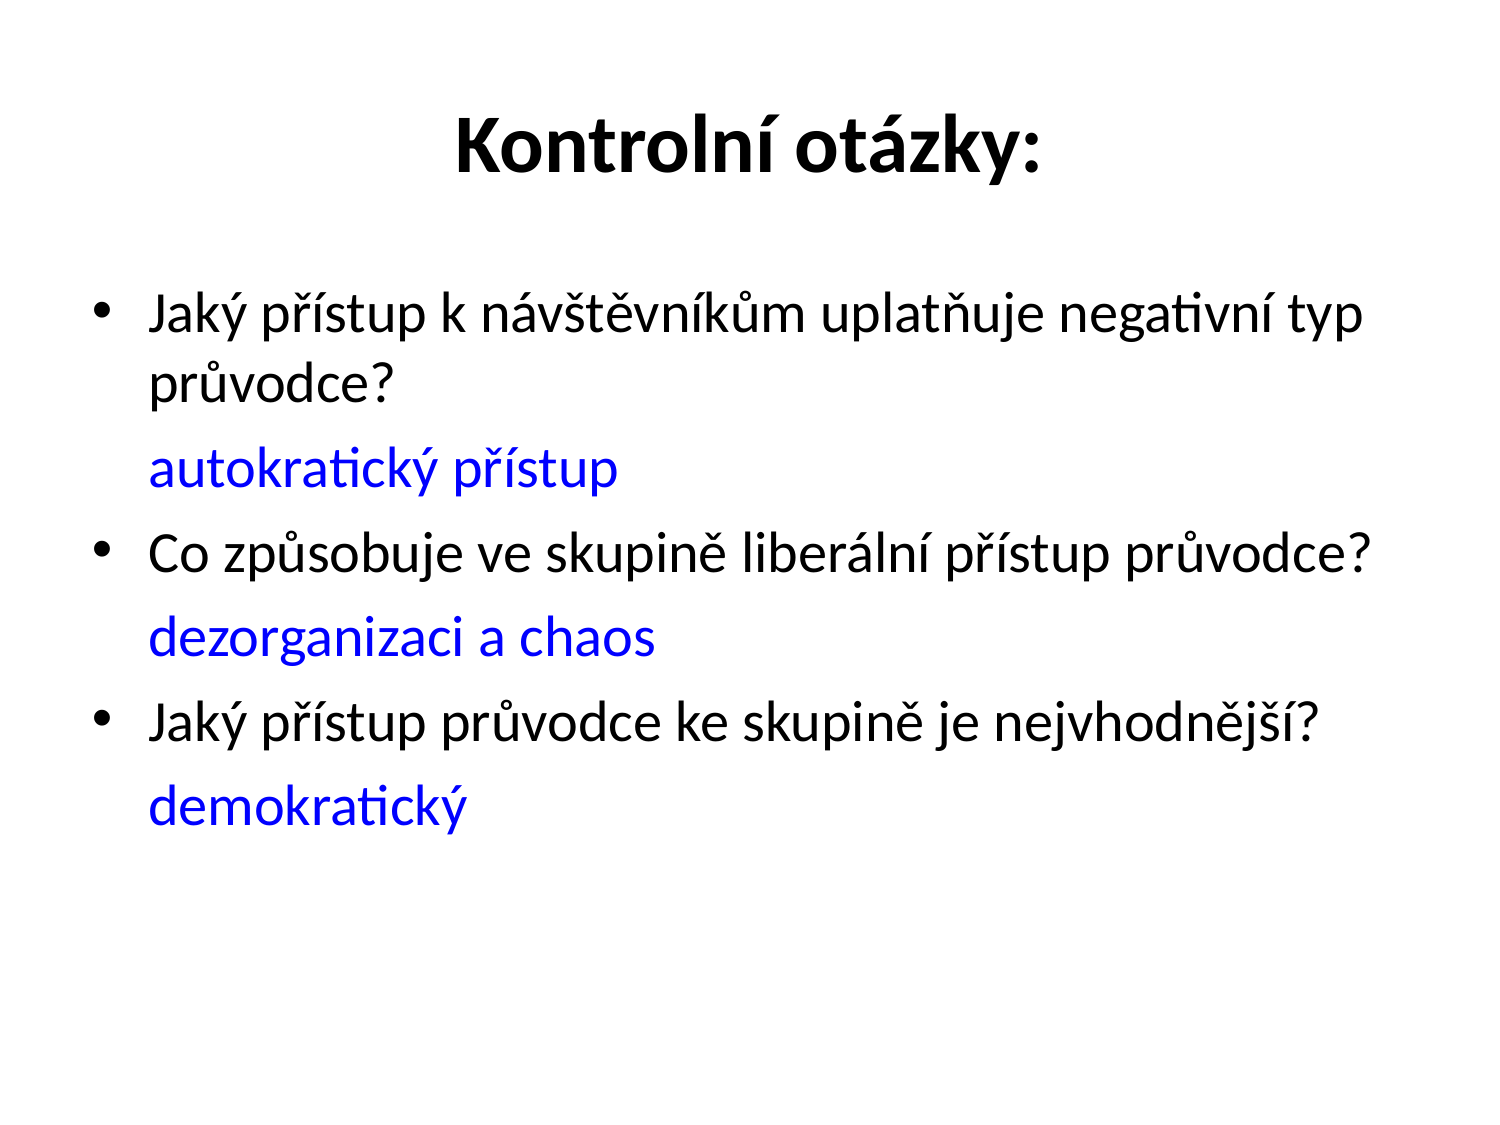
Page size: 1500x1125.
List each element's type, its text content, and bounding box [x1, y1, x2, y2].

title Kontrolní otázky: [75, 45, 1426, 233]
list Jaký přístup k návštěvníkům uplatňuje negativní typ průvodce? autokratický přístup Co způsobuje ve skupině liberální přístup průvodce? dezorganizaci a chaos Jaký přístup průvodce ke skupině je nejvhodnější? demokratický [76, 267, 1427, 1010]
